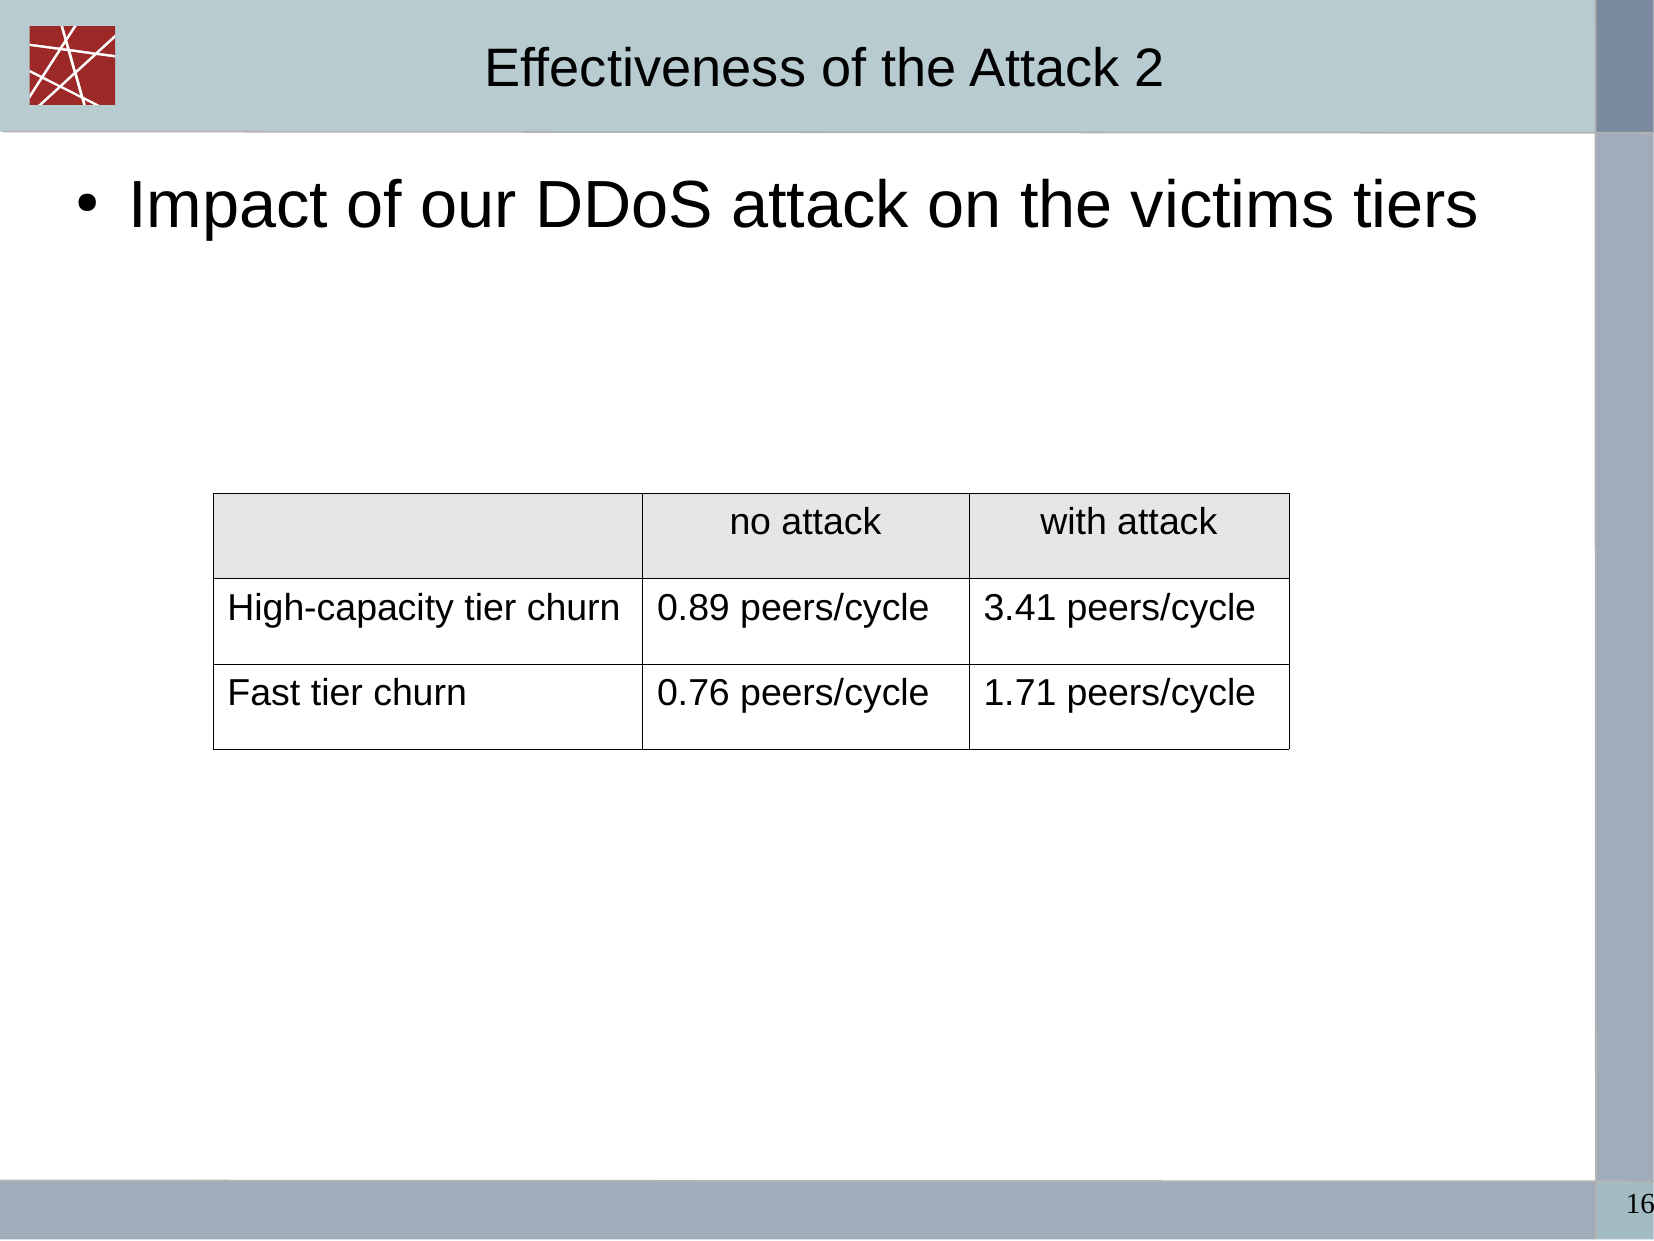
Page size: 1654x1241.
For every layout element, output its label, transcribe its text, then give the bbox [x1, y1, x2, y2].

table_cell 0.76 peers/cycle [643, 665, 969, 749]
table_cell 1.71 peers/cycle [970, 665, 1289, 749]
table_header no attack [643, 494, 969, 578]
table_cell Fast tier churn [214, 665, 642, 749]
table_cell 0.89 peers/cycle [643, 579, 969, 664]
title Effectiveness of the Attack 2 [81, 9, 1570, 126]
list Impact of our DDoS attack on the victims tiers [57, 166, 1546, 971]
table_header [214, 494, 642, 578]
table_cell 3.41 peers/cycle [970, 579, 1289, 664]
table_header with attack [970, 494, 1289, 578]
table_cell High-capacity tier churn [214, 579, 642, 664]
